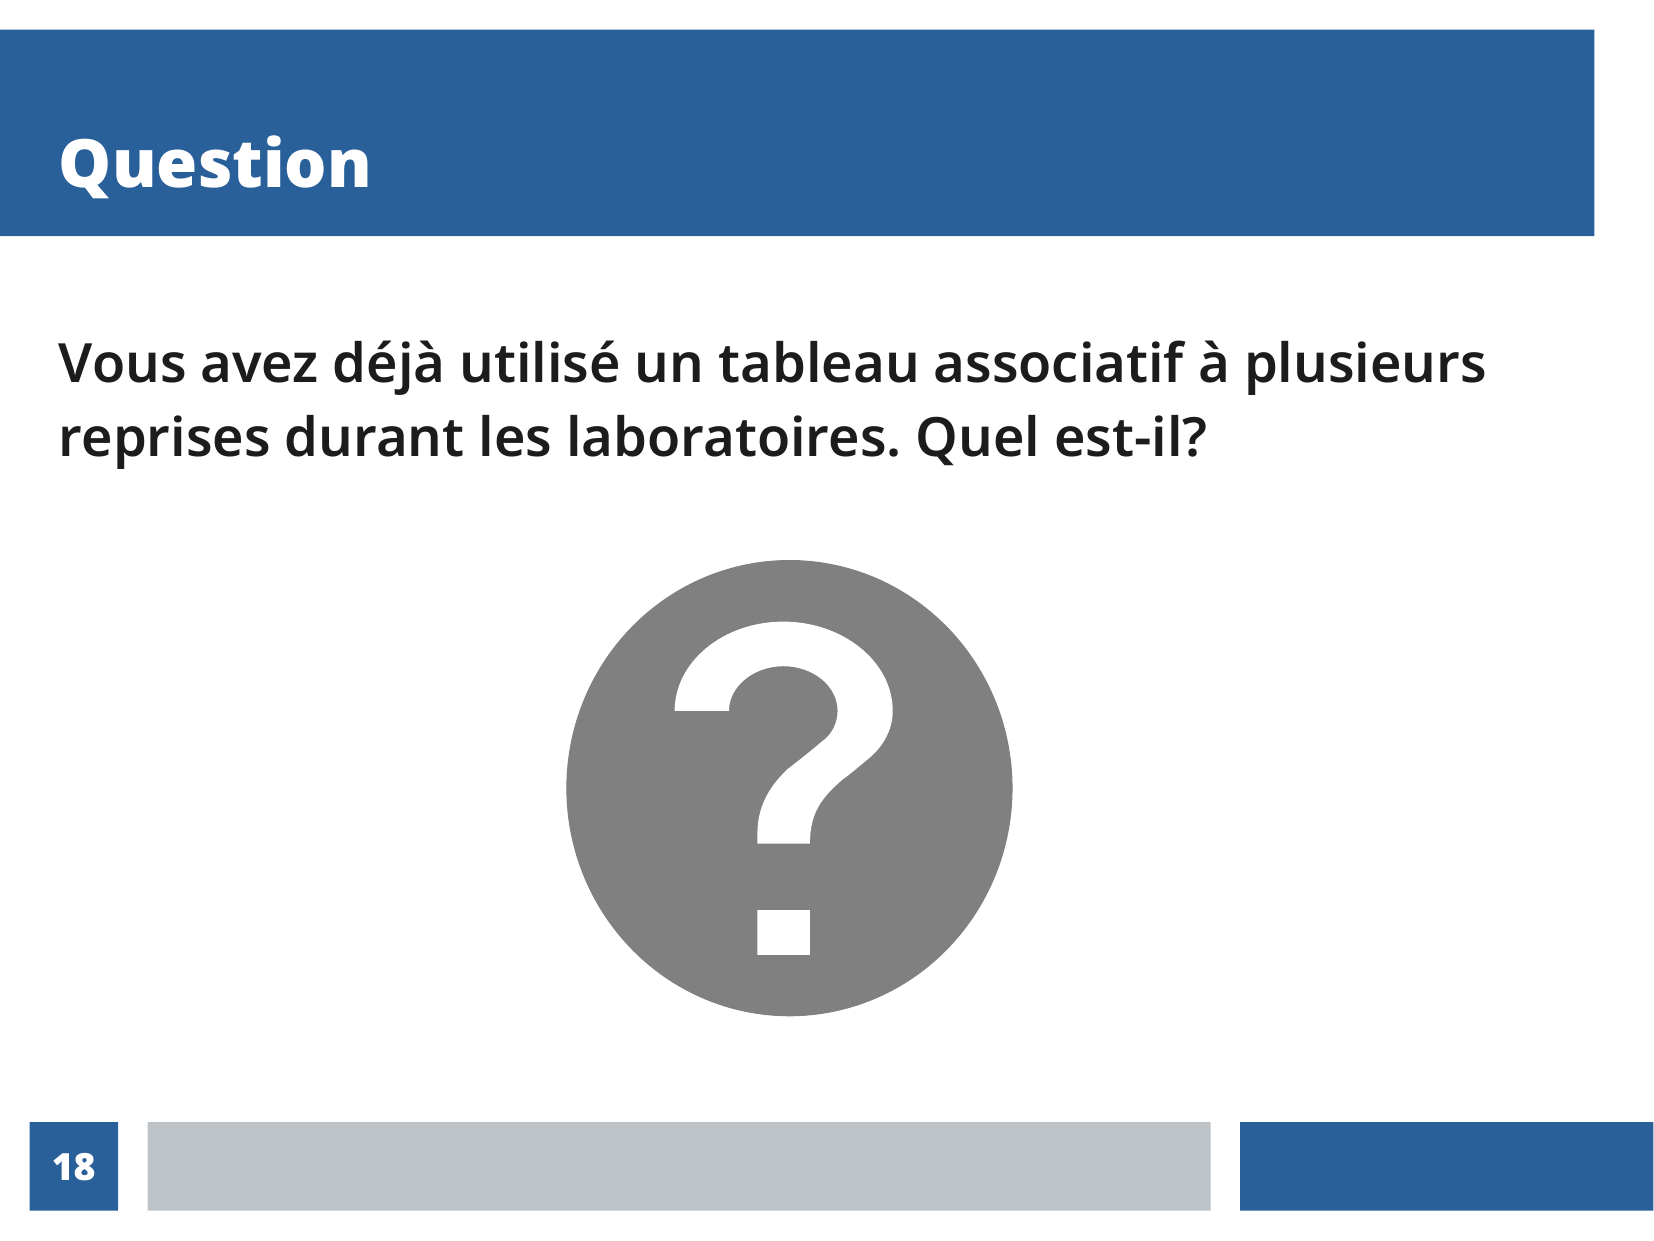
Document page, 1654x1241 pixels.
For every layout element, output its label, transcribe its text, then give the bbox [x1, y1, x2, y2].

text_box [566, 560, 1013, 1016]
list Vous avez déjà utilisé un tableau associatif à plusieurs reprises durant les laboratoires. Quel est-il? [59, 324, 1565, 520]
title Question [59, 59, 1595, 207]
